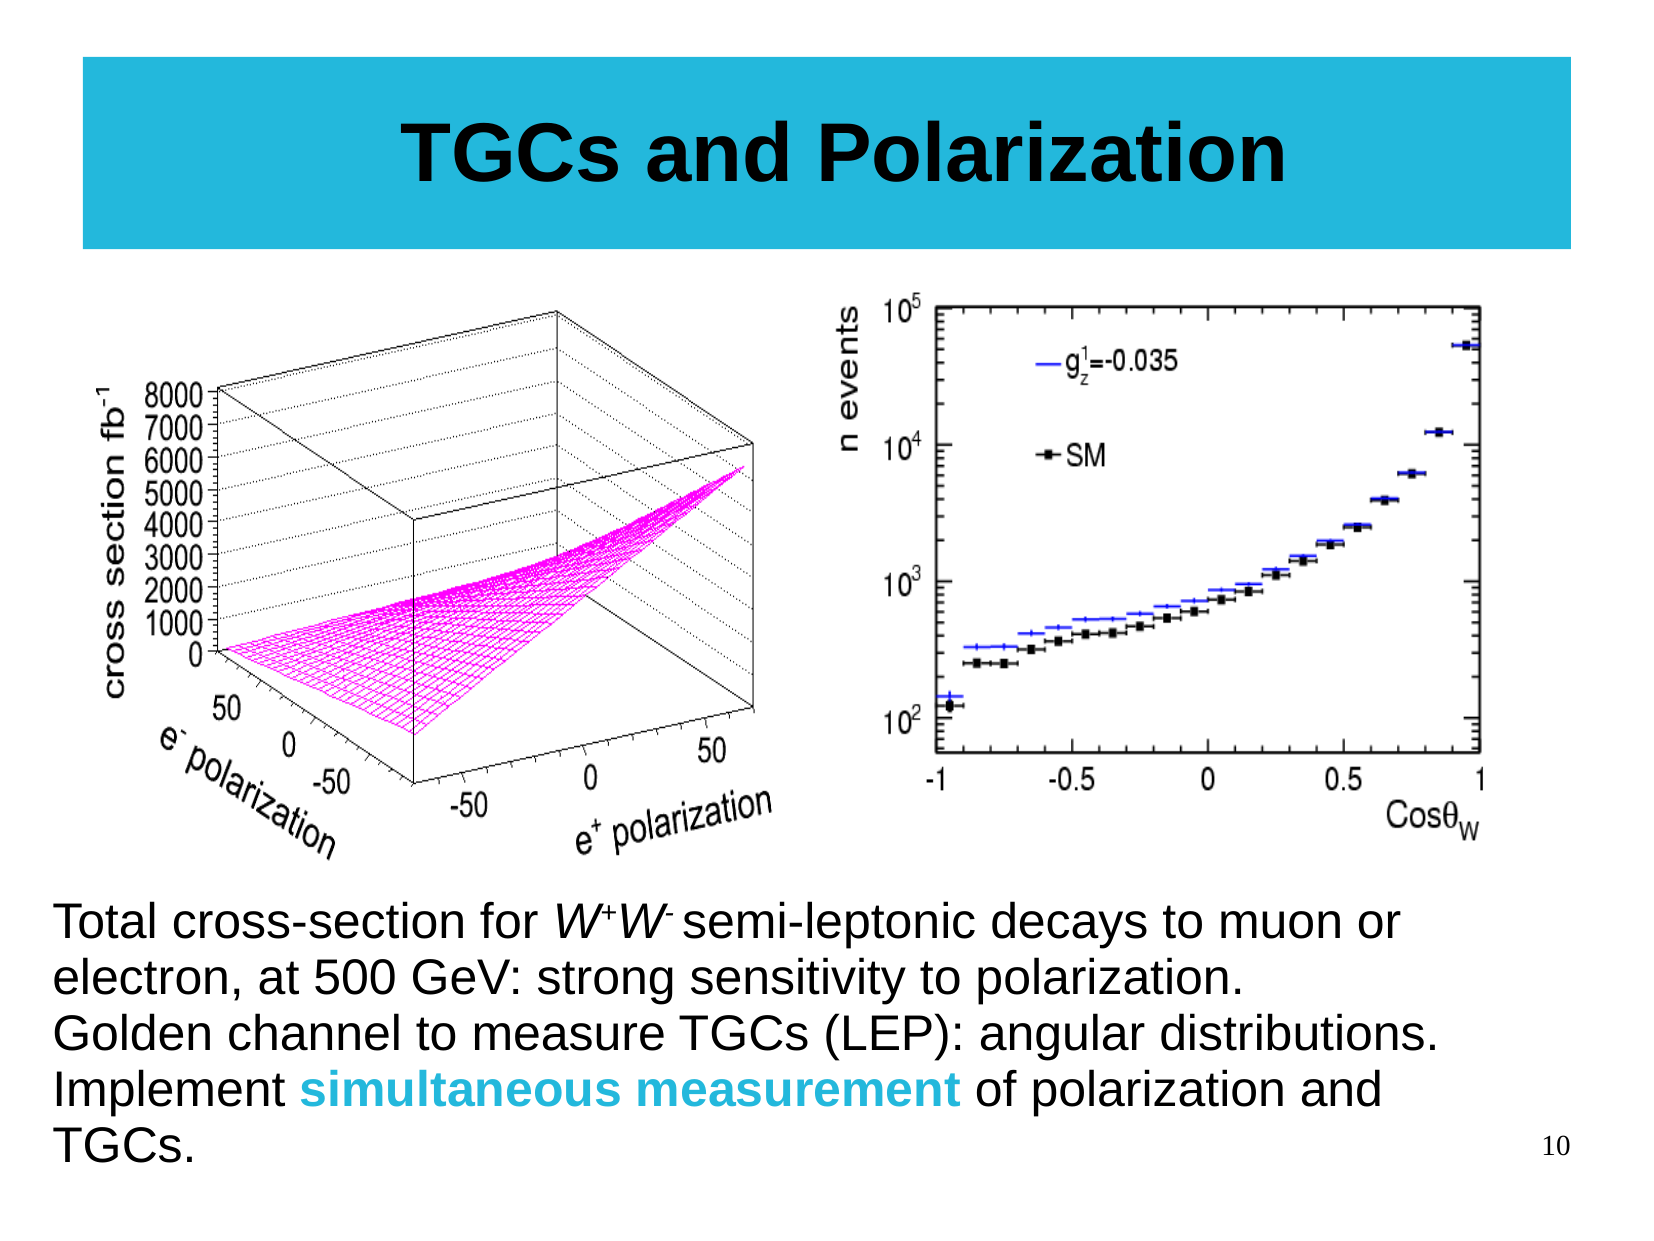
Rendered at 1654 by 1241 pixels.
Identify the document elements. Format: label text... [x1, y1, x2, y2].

text_box Total cross-section for W+W- semi-leptonic decays to muon or electron, at 500 GeV: strong sensitivity to polarization. Golden channel to measure TGCs (LEP): angular distributions. Implement simultaneous measurement of polarization and TGCs. [37, 886, 1538, 1182]
picture [813, 260, 1538, 861]
title TGCs and Polarization [82, 56, 1571, 250]
picture [96, 260, 810, 886]
